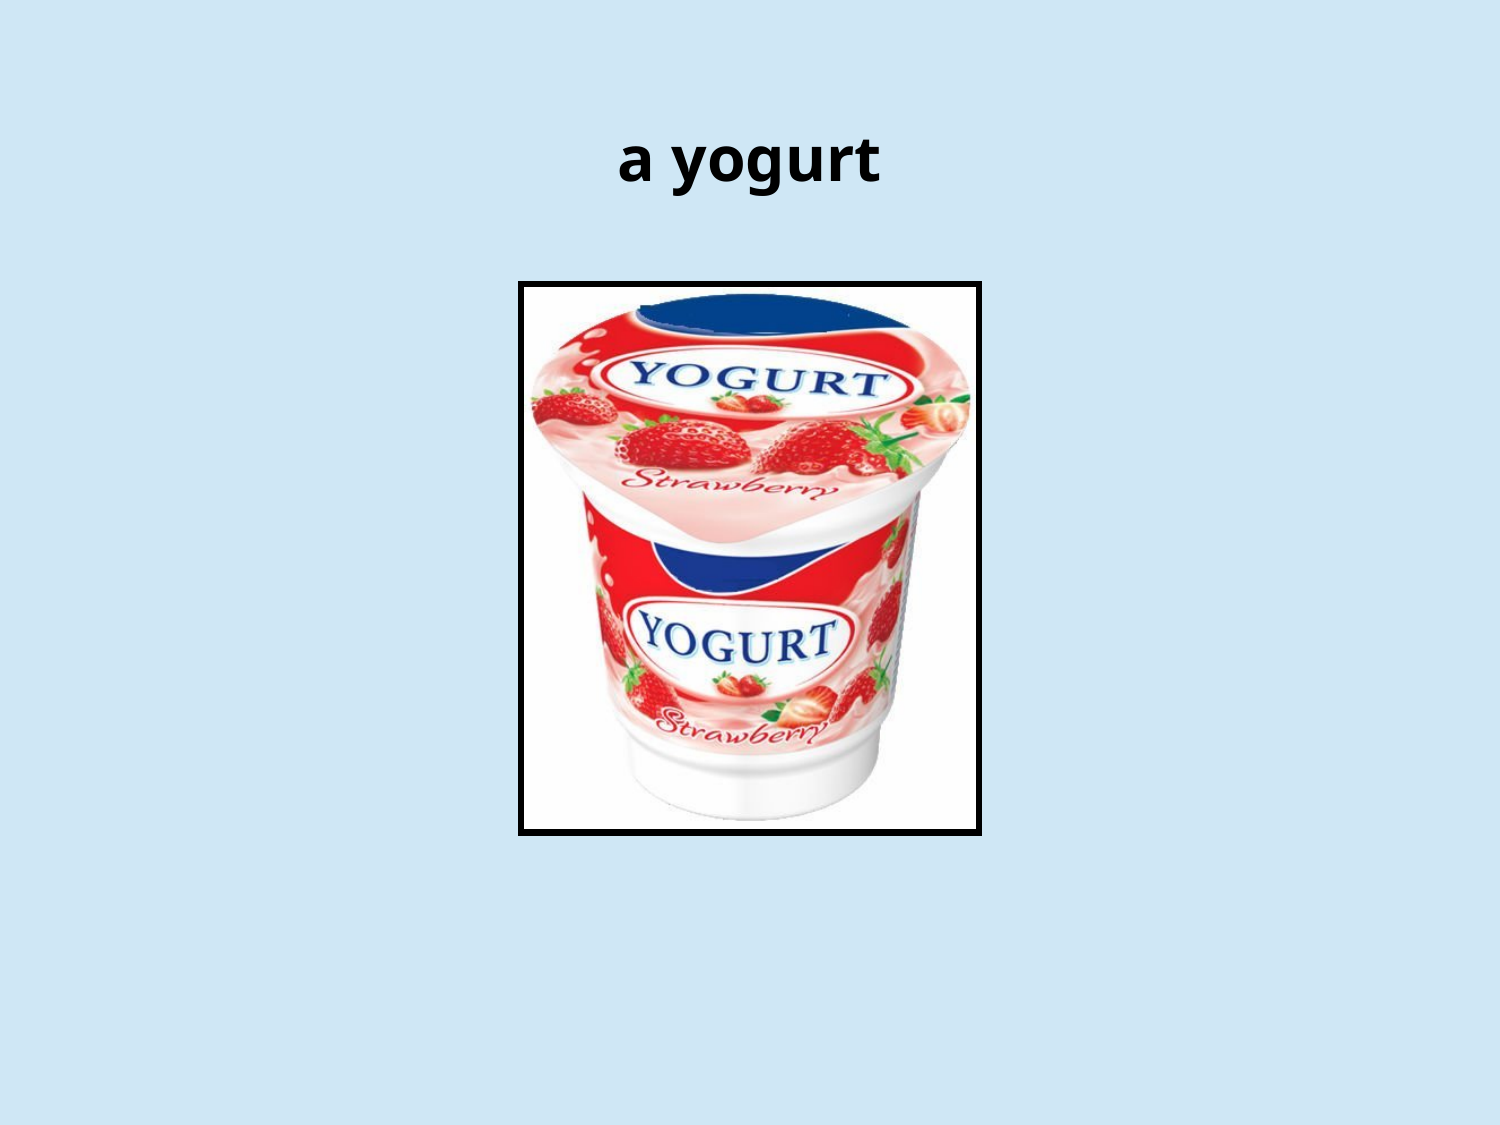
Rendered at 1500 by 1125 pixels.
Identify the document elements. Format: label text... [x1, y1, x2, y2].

picture [524, 287, 976, 830]
text_box a yogurt [289, 36, 1211, 202]
